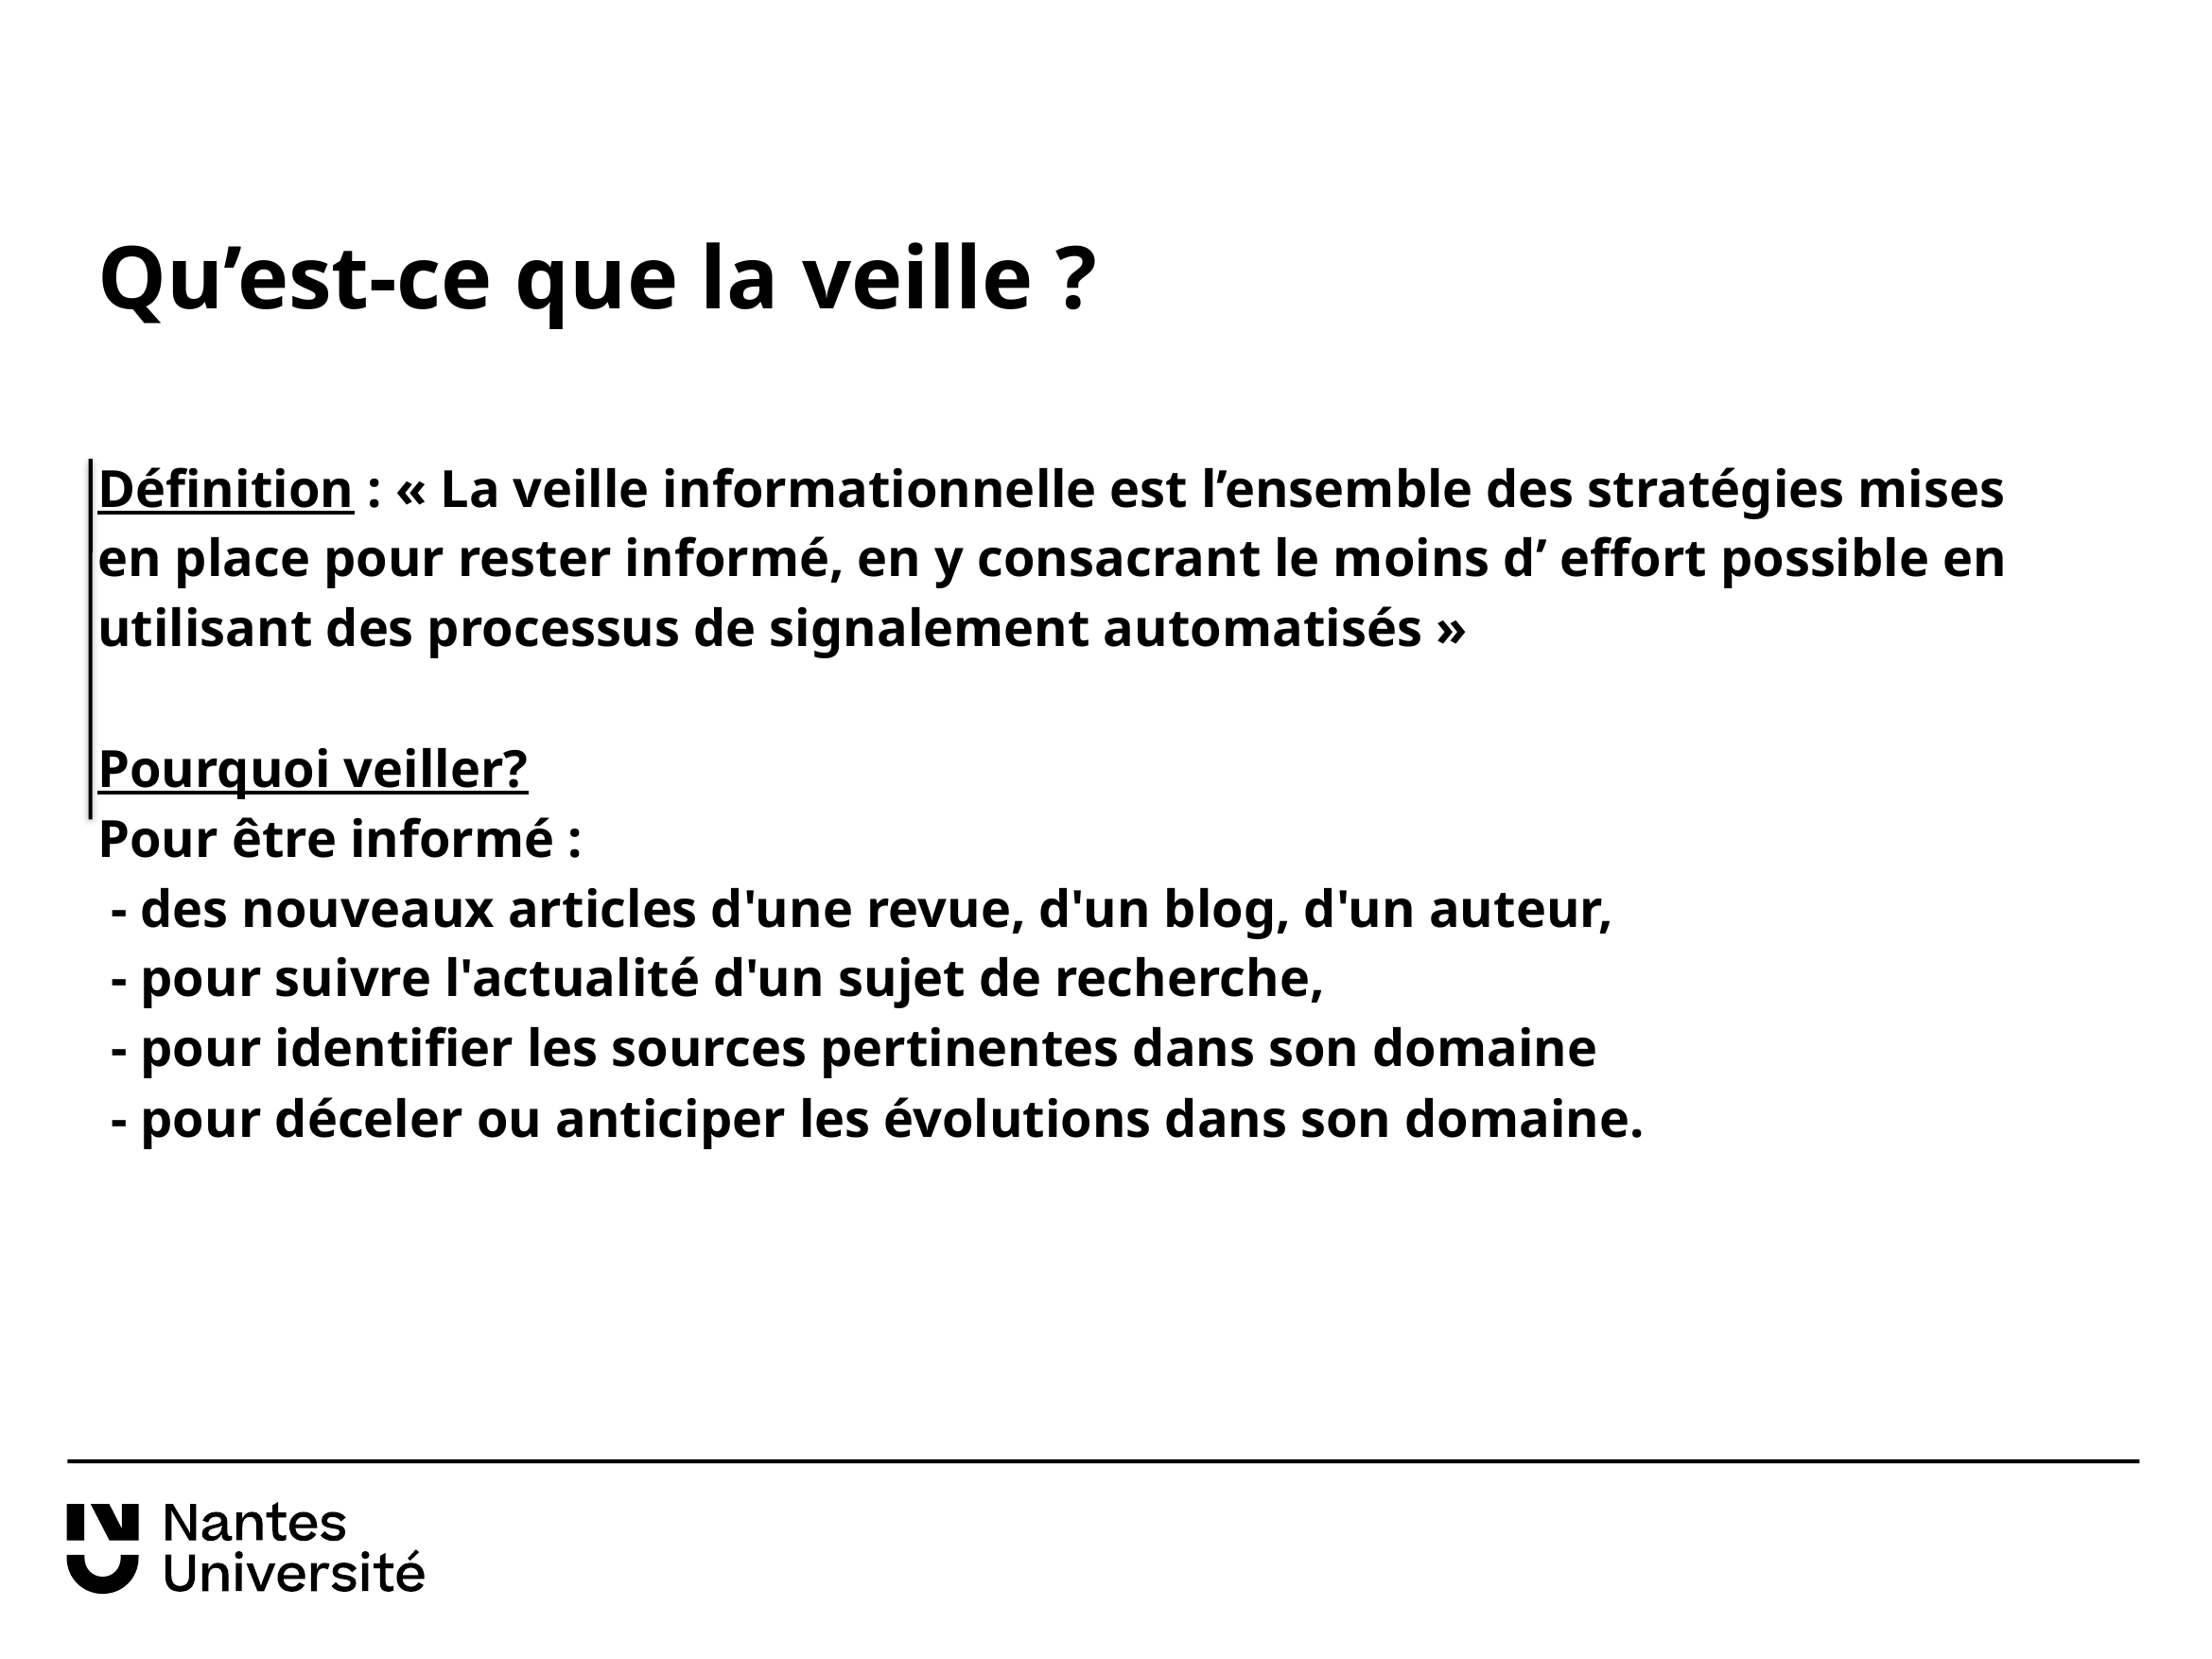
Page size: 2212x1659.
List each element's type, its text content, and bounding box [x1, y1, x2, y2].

text_box Qu’est-ce que la veille ? Définition : « La veille informationnelle est l’ensemble des stratégies mises en place pour rester informé, en y consacrant le moins d’ effort possible en utilisant des processus de signalement automatisés » Pourquoi veiller? Pour être informé : - des nouveaux articles d'une revue, d'un blog, d'un auteur, - pour suivre l'actualité d'un sujet de recherche, - pour identifier les sources pertinentes dans son domaine - pour déceler ou anticiper les évolutions dans son domaine. [83, 112, 2095, 1659]
